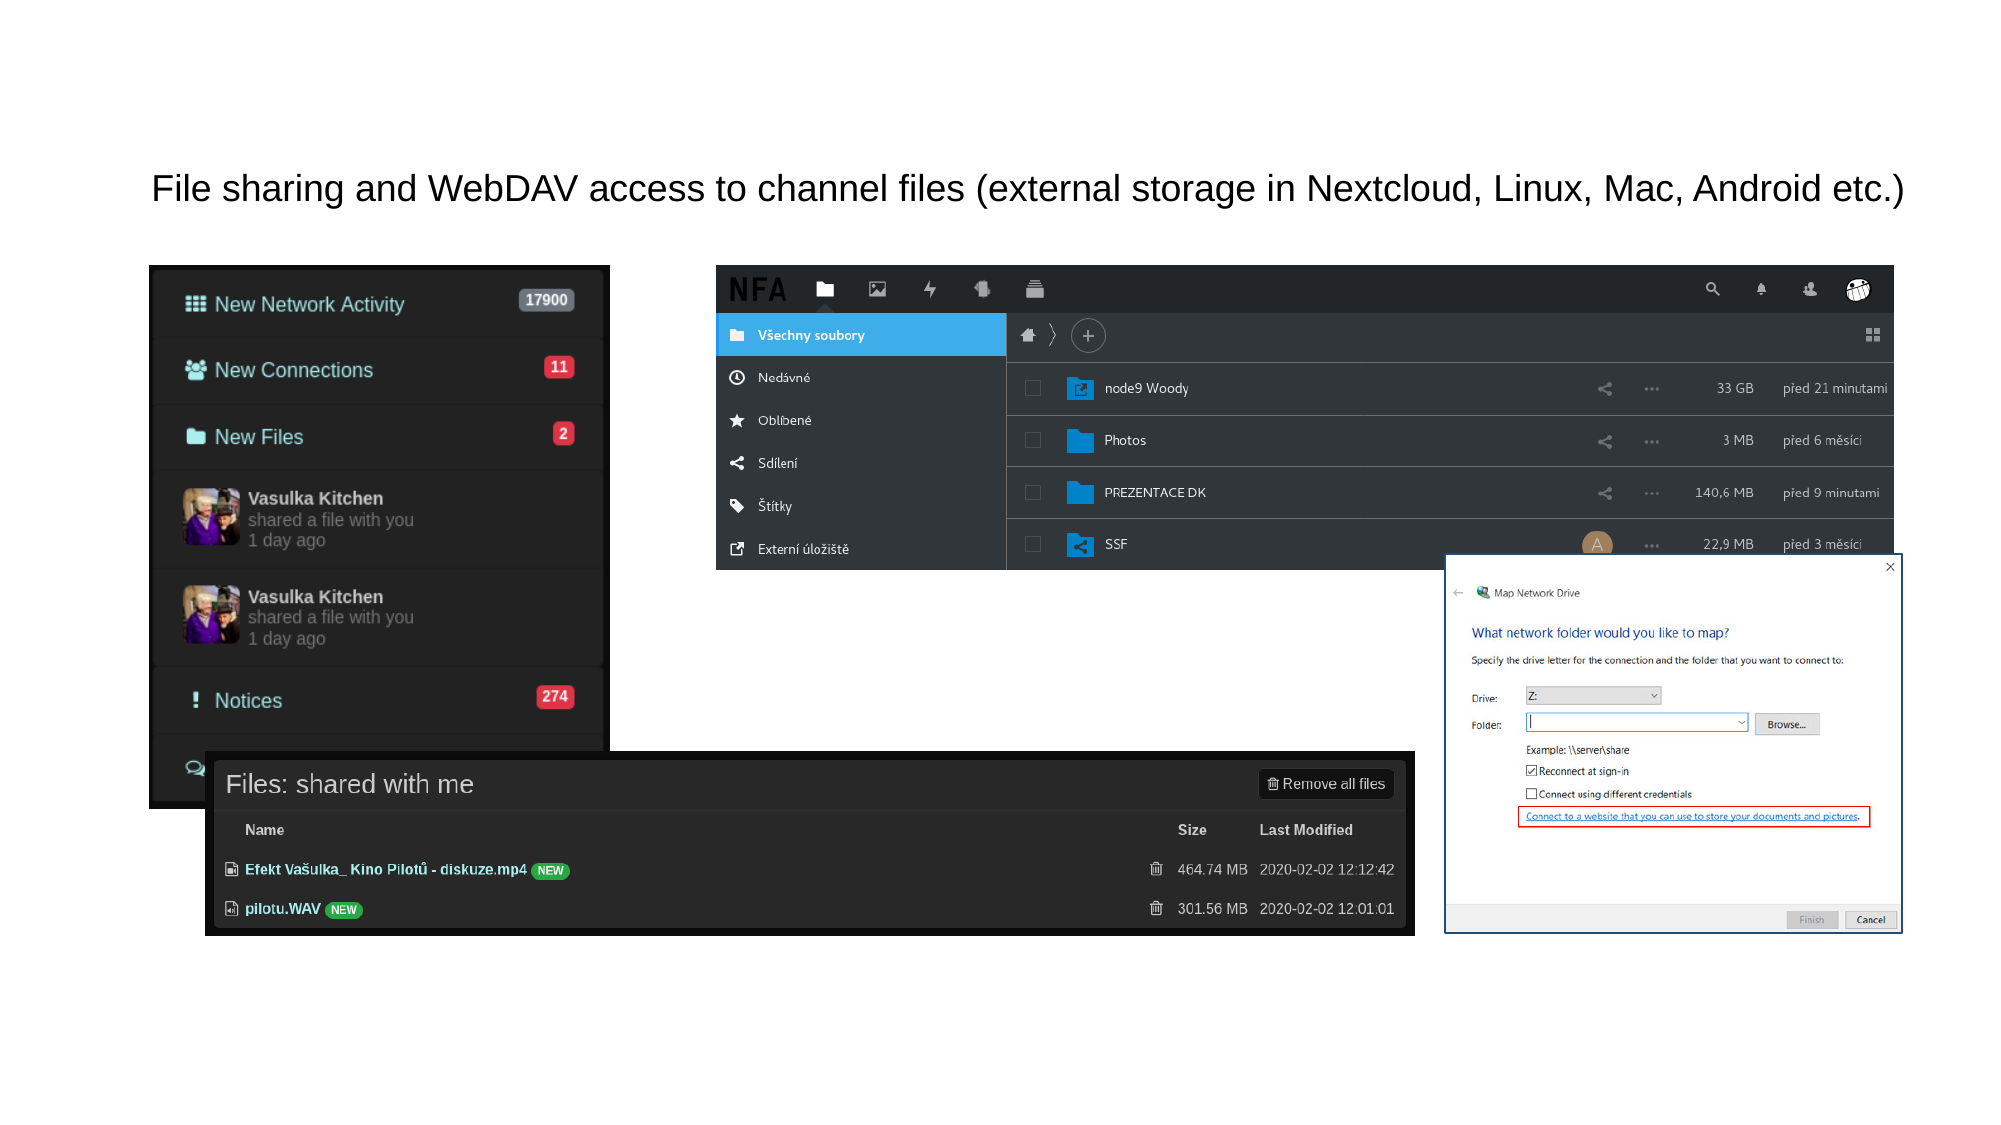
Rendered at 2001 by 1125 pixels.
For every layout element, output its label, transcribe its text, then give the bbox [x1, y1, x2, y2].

picture [716, 265, 1894, 570]
text_box File sharing and WebDAV access to channel files (external storage in Nextcloud, Linux, Mac, Android etc.) [136, 156, 1935, 262]
picture [149, 265, 1415, 936]
picture [1446, 555, 1902, 933]
